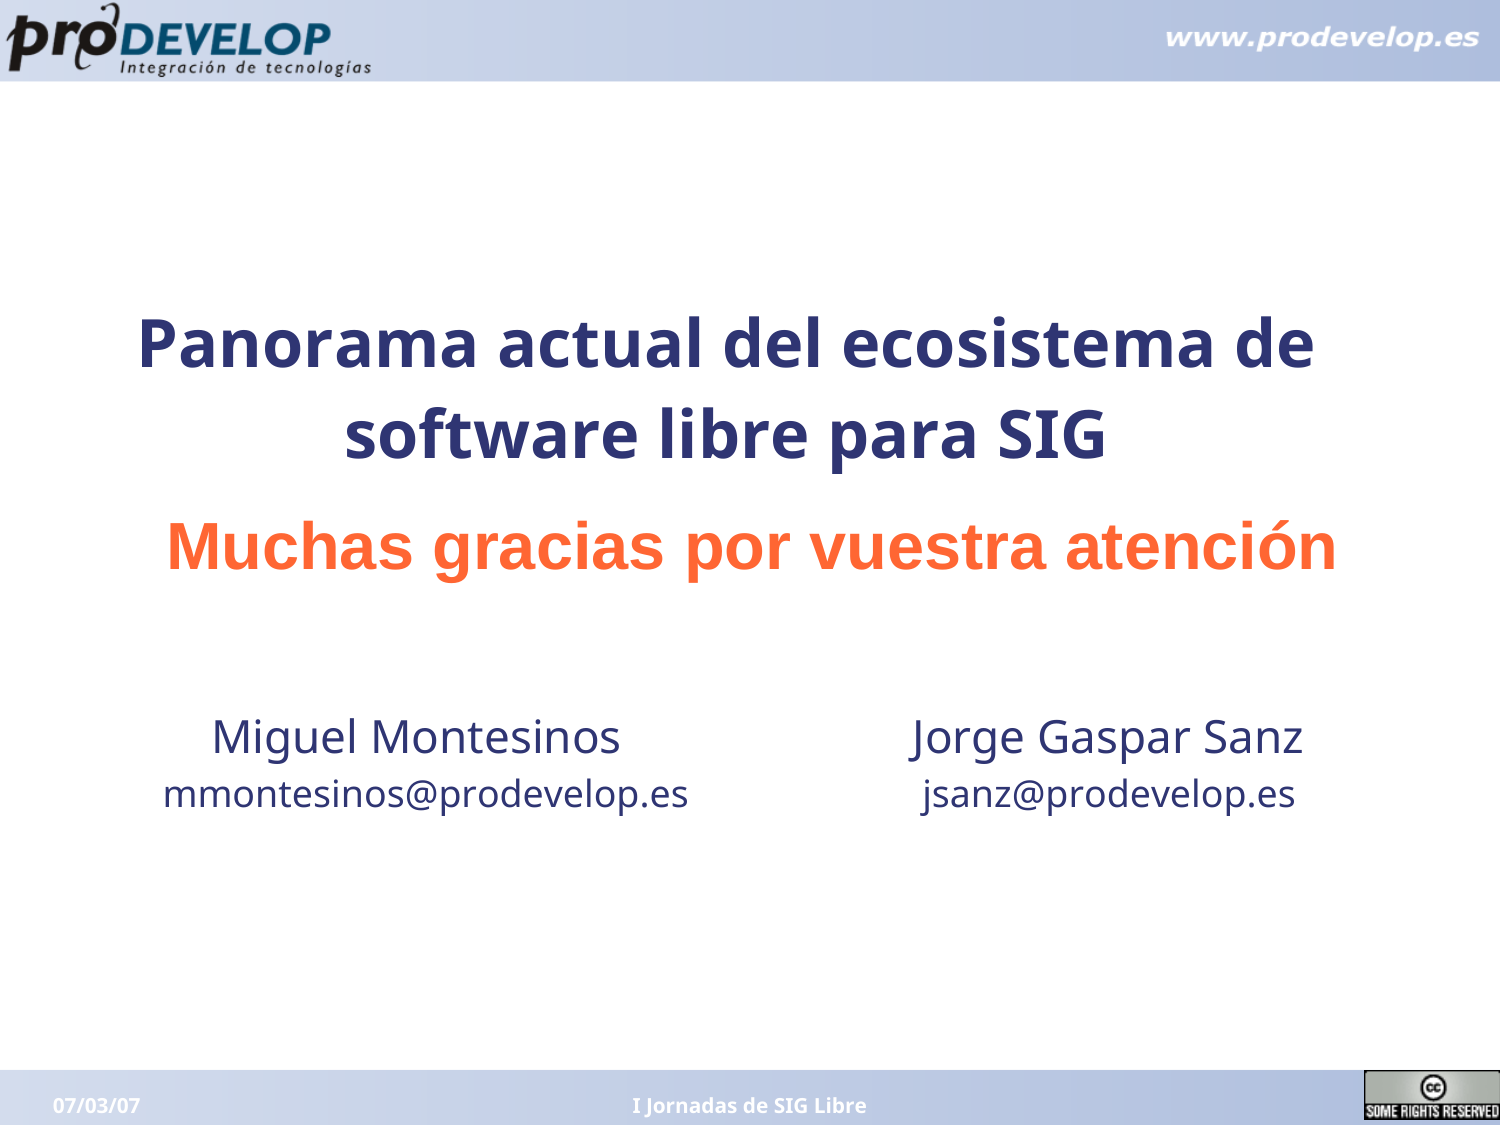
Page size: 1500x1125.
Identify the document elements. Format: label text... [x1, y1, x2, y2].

text_box Miguel Montesinos Jorge Gaspar Sanz mmontesinos@prodevelop.es jsanz@prodevelop.es [147, 697, 1447, 807]
picture [0, 0, 1500, 1125]
text_box Muchas gracias por vuestra atención [88, 501, 1418, 592]
title Panorama actual del ecosistema de software libre para SIG [53, 266, 1400, 508]
